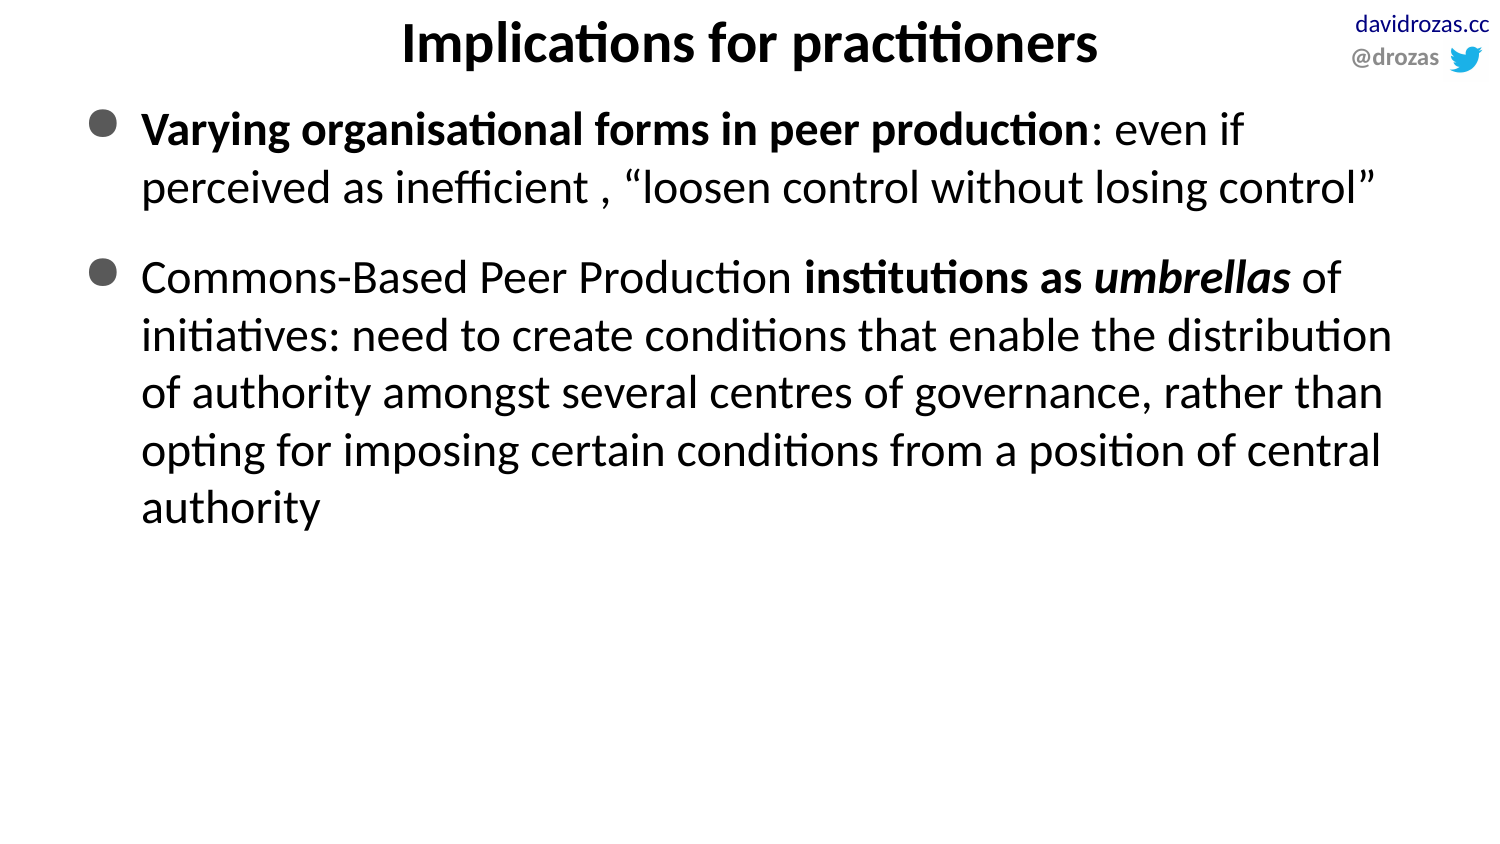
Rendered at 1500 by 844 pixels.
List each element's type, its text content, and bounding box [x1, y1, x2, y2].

text_box davidrozas.cc [1340, 5, 1500, 46]
title Implications for practitioners [51, 0, 1449, 82]
text_box @drozas [1330, 37, 1443, 73]
picture [1443, 46, 1489, 82]
list Varying organisational forms in peer production: even if perceived as inefficient , “loosen control without losing control” Commons-Based Peer Production institutions as umbrellas of initiatives: need to create conditions that enable the distribution of authority amongst several centres of governance, rather than opting for imposing certain conditions from a position of central authority [51, 82, 1449, 644]
